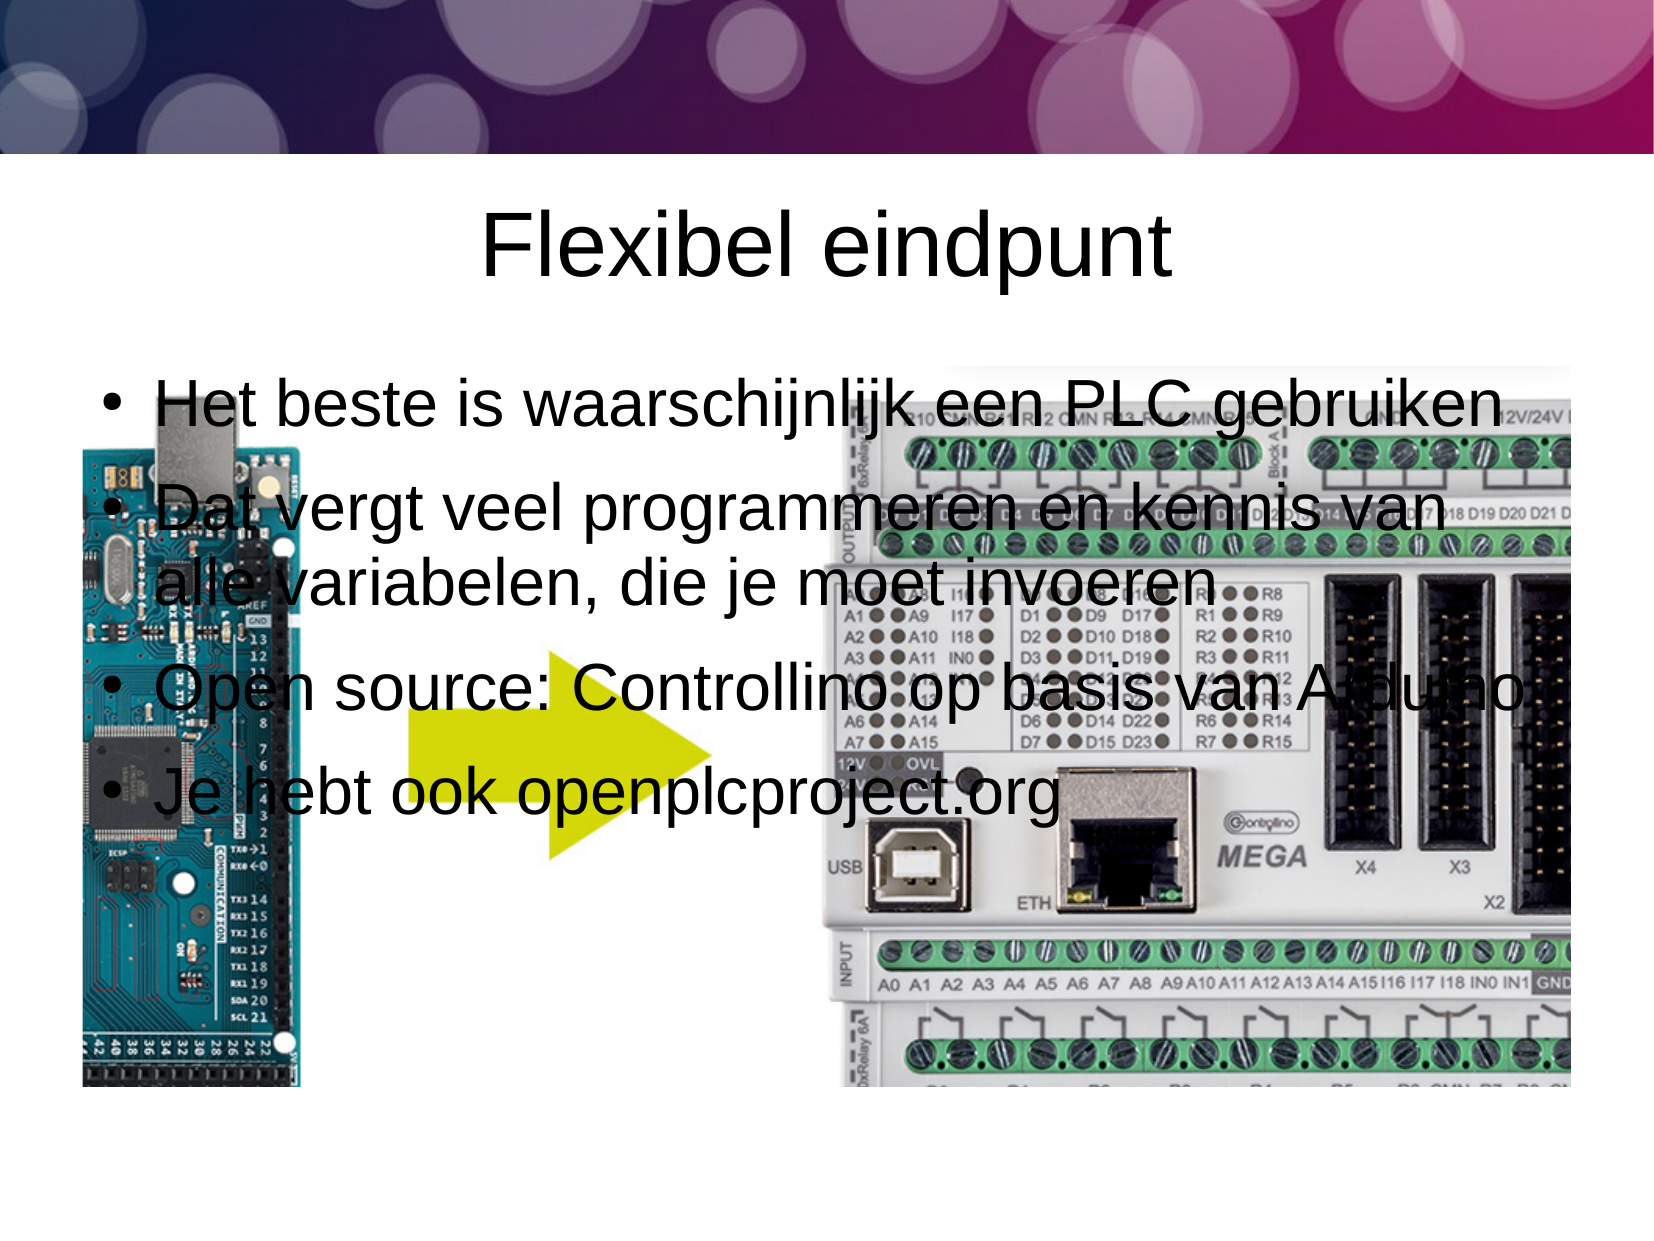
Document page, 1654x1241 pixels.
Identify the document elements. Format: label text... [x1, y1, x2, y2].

title Flexibel eindpunt [82, 159, 1571, 331]
list Het beste is waarschijnlijk een PLC gebruiken Dat vergt veel programmeren en kennis van alle variabelen, die je moet invoeren Open source: Controllino op basis van Arduino Je hebt ook openplcproject.org [82, 366, 1571, 1087]
picture [0, 0, 1654, 154]
